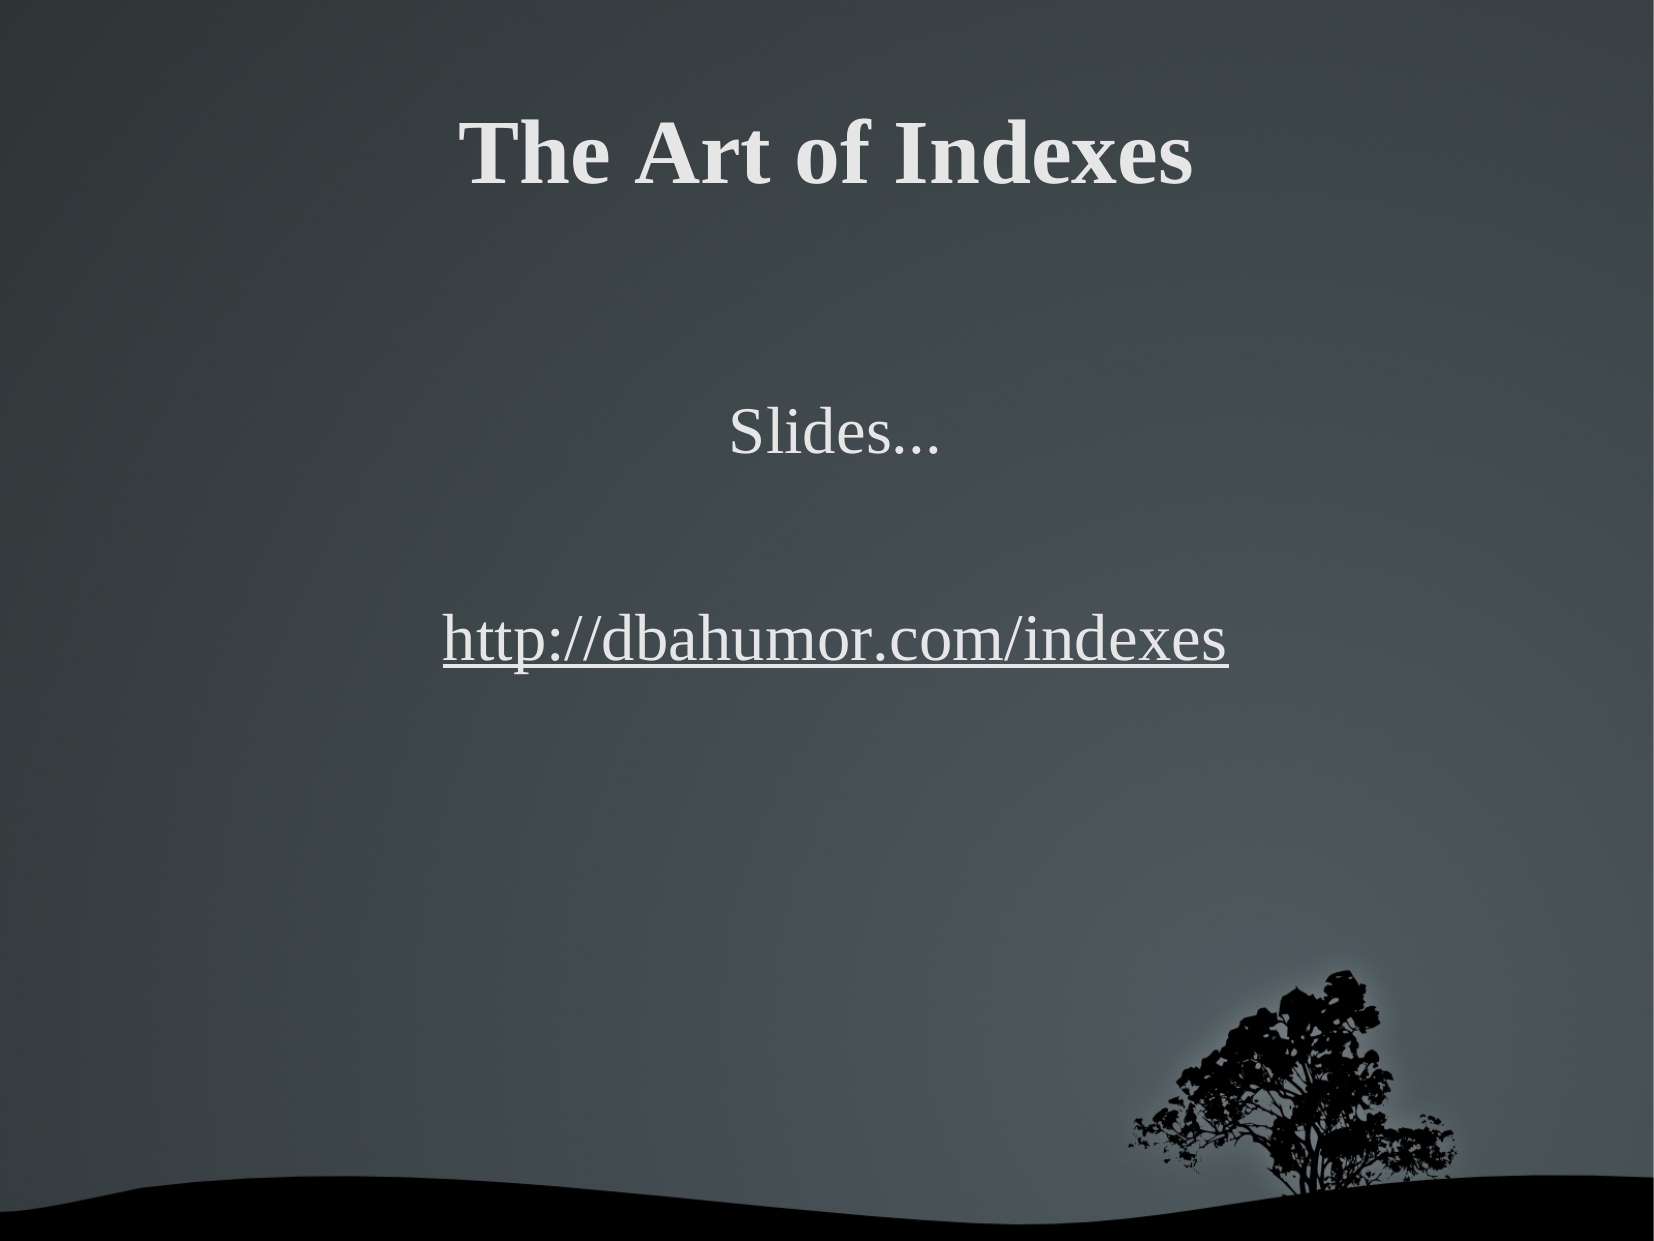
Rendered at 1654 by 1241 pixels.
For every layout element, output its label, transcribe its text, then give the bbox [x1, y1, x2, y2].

list Slides... http://dbahumor.com/indexes [82, 290, 1571, 1109]
picture [0, 0, 1654, 1241]
title The Art of Indexes [82, 49, 1571, 257]
